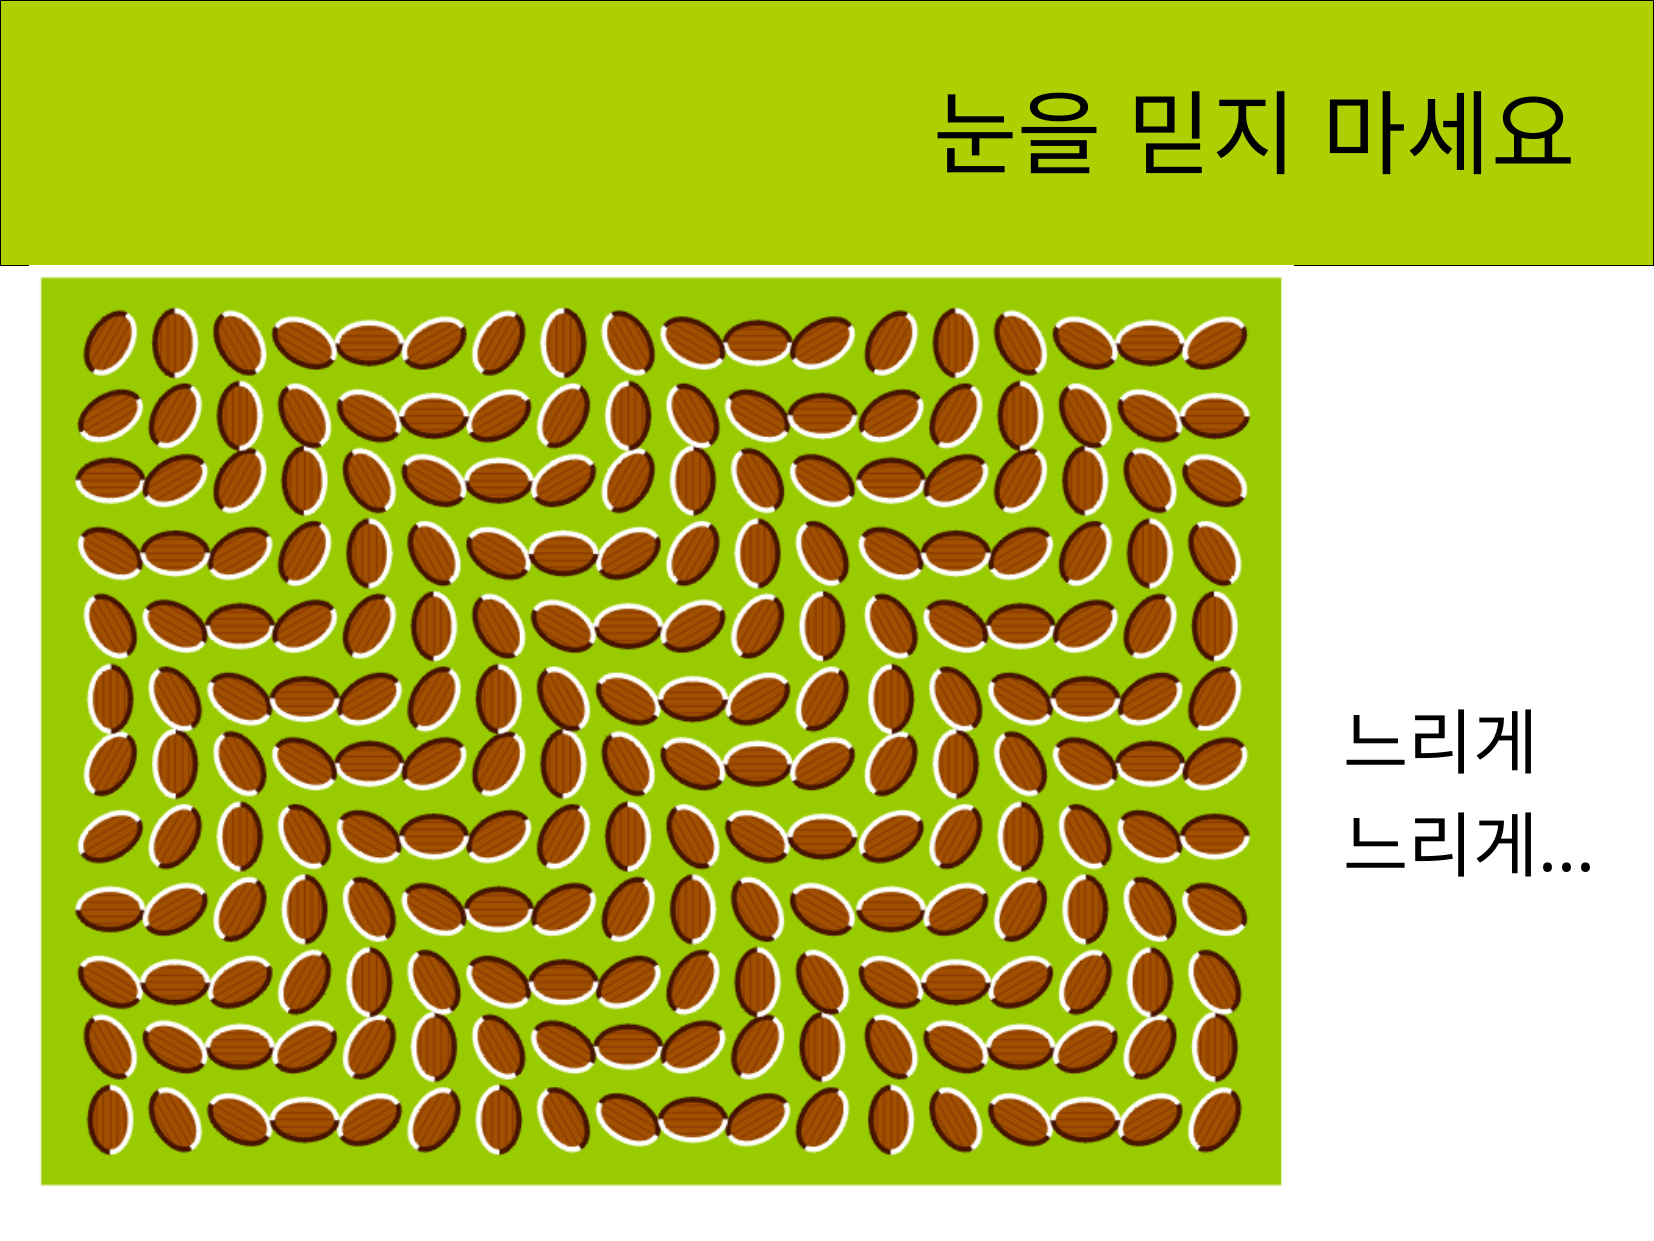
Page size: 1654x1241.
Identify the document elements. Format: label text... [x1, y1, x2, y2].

text_box 느리게 느리게... [1328, 679, 1623, 857]
picture [29, 265, 1294, 1197]
title 눈을 믿지 마세요 [885, 49, 1625, 207]
